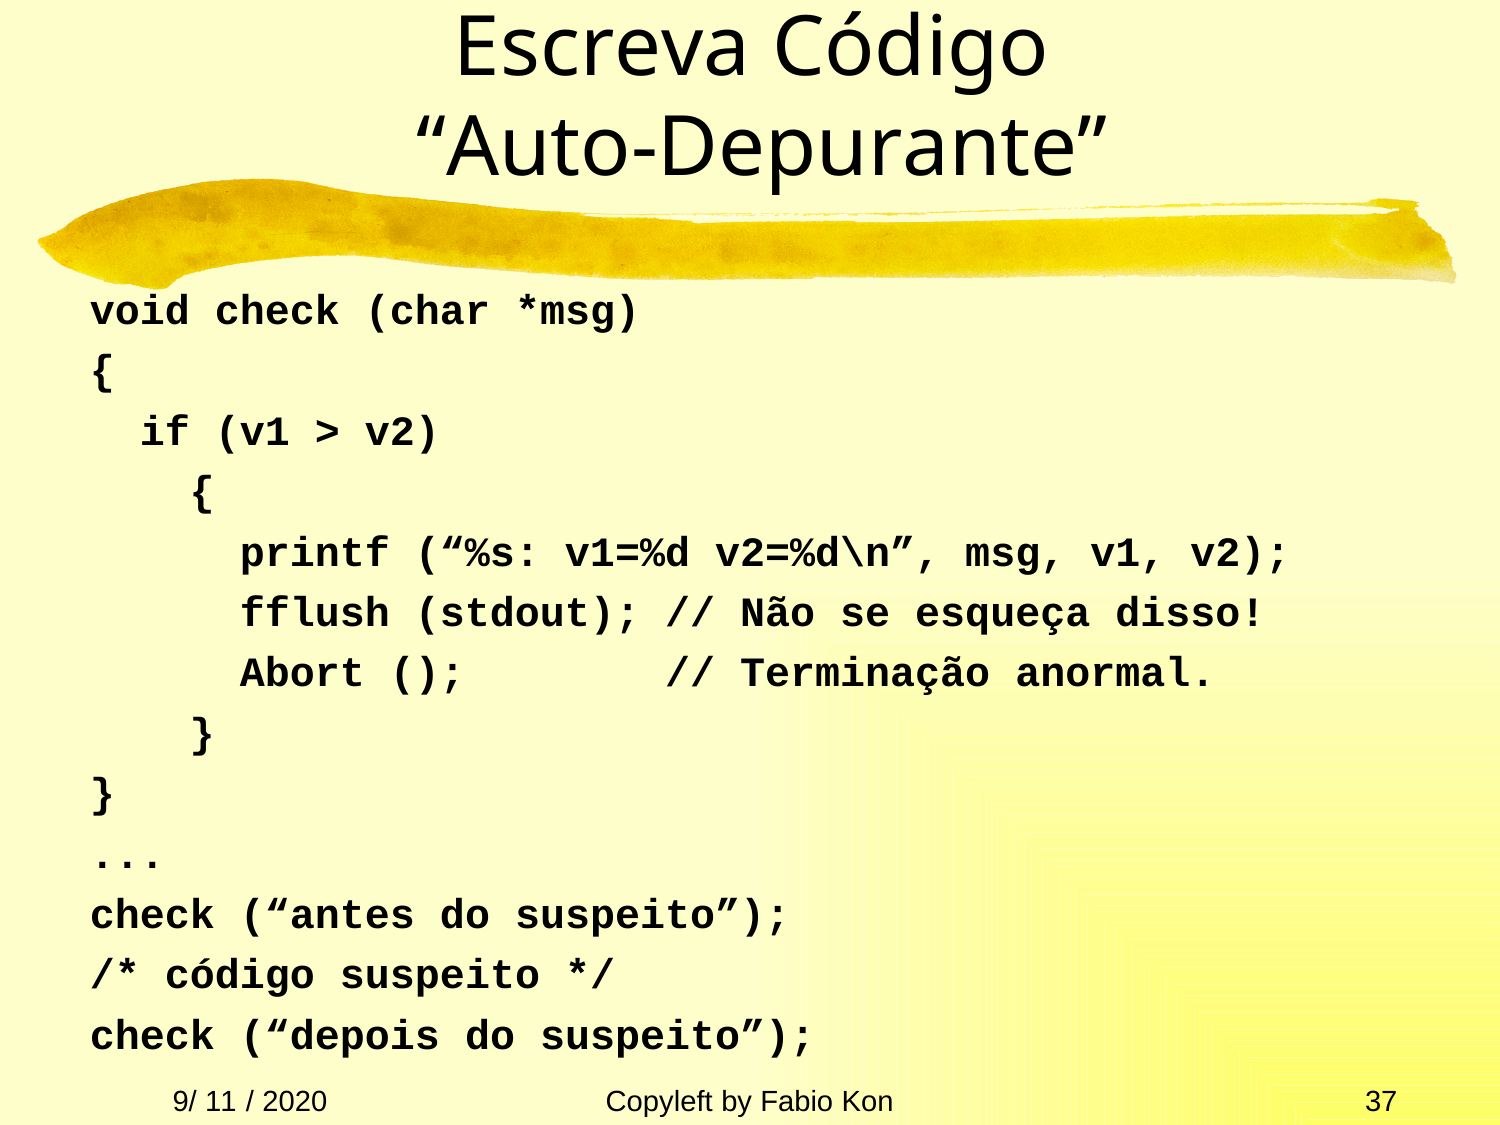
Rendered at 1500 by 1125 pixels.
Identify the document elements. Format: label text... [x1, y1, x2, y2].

picture [24, 174, 1463, 297]
list void check (char *msg) { if (v1 > v2) { printf (“%s: v1=%d v2=%d\n”, msg, v1, v2); fflush (stdout); // Não se esqueça disso! Abort (); // Terminação anormal. } } ... check (“antes do suspeito”); /* código suspeito */ check (“depois do suspeito”); [74, 275, 1417, 1076]
title Escreva Código “Auto-Depurante” [125, 0, 1401, 200]
